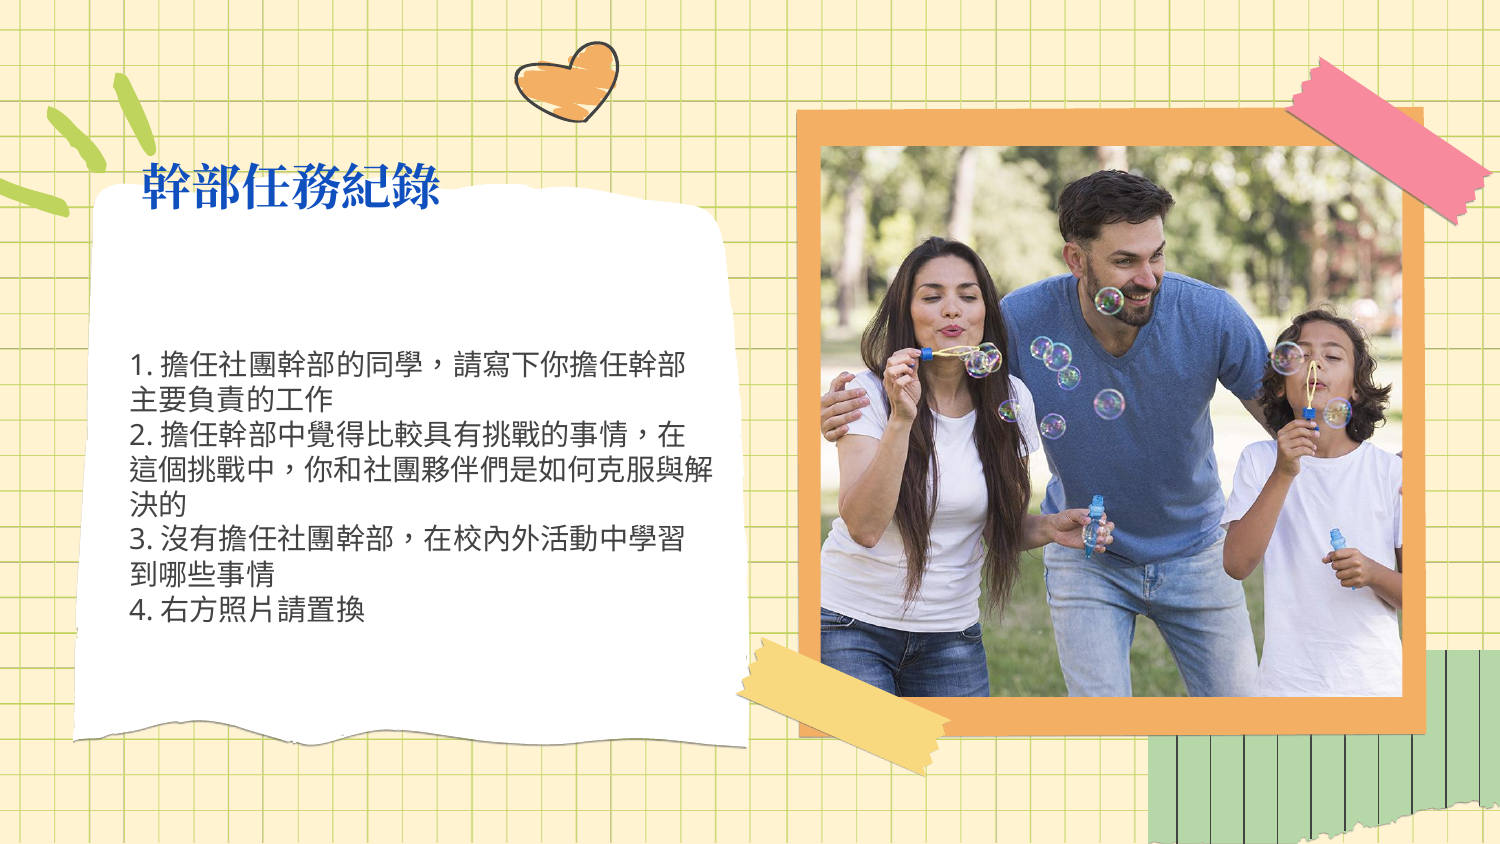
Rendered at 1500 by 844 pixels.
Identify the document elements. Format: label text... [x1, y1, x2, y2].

title 幹部任務紀錄 [126, 123, 609, 247]
picture [530, 98, 559, 112]
subtitle 1.擔任社團幹部的同學，請寫下你擔任幹部主要負責的工作 2.擔任幹部中覺得比較具有挑戰的事情，在這個挑戰中，你和社團夥伴們是如何克服與解決的 3.沒有擔任社團幹部，在校內外活動中學習到哪些事情 4.右方照片請置換 [114, 247, 730, 764]
picture [1300, 802, 1500, 843]
picture [610, 57, 615, 71]
picture [519, 66, 540, 77]
picture [820, 146, 1403, 697]
text_box [73, 183, 126, 741]
picture [0, 0, 1500, 843]
picture [580, 105, 596, 113]
text_box [609, 192, 725, 247]
text_box [730, 56, 1494, 778]
